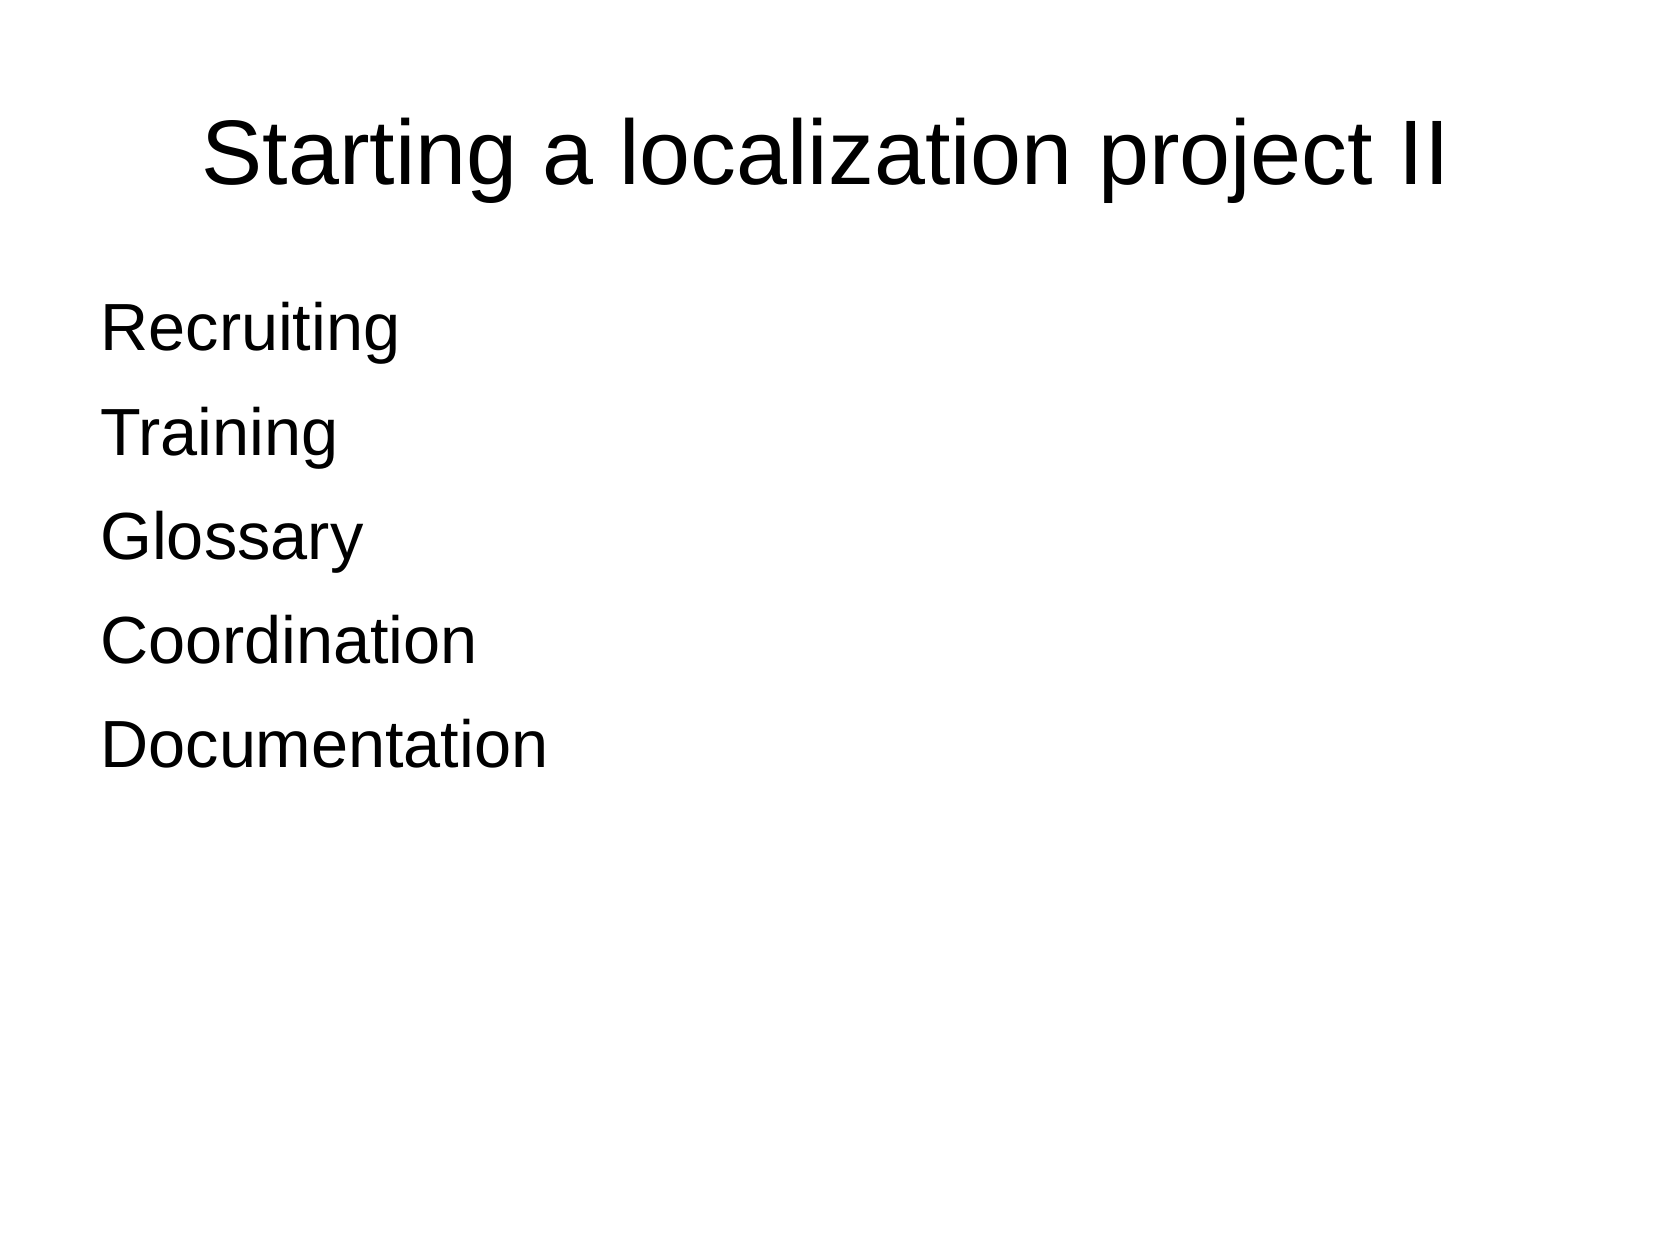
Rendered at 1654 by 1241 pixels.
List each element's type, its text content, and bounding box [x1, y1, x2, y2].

list Recruiting Training Glossary Coordination Documentation [82, 290, 1571, 1109]
title Starting a localization project II [82, 49, 1571, 257]
